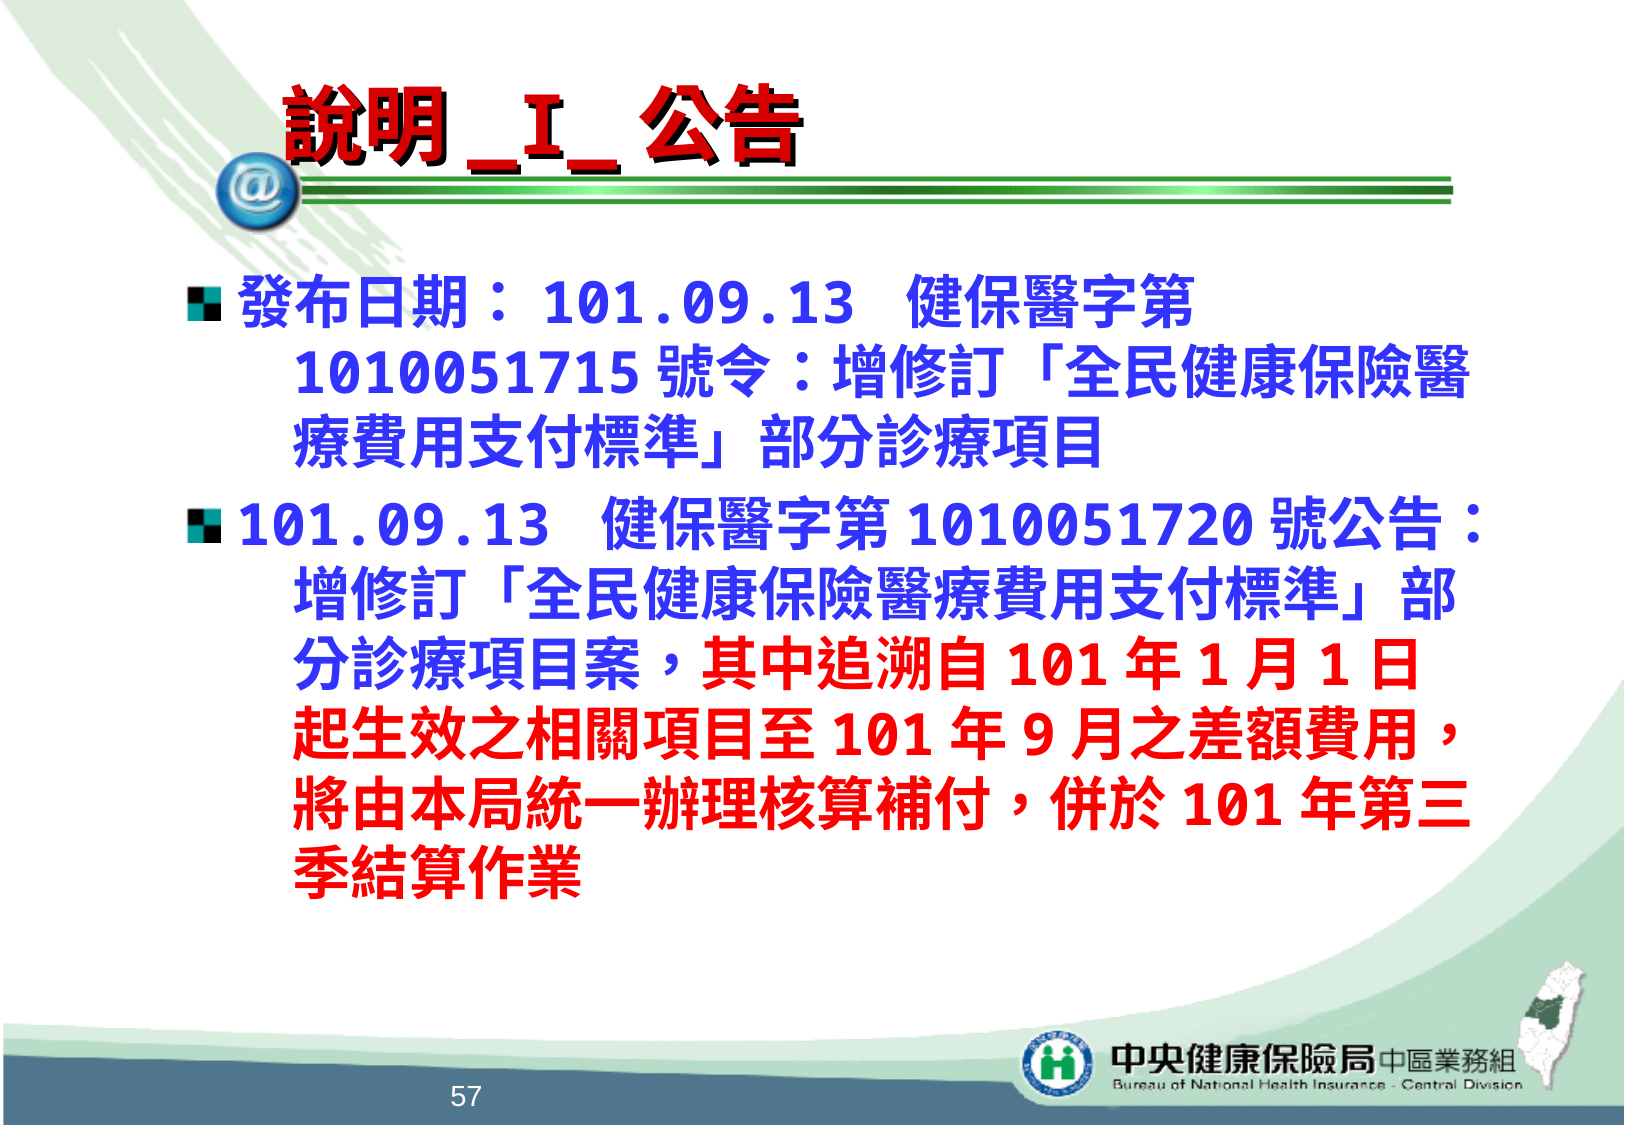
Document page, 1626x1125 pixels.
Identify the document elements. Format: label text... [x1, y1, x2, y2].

list 發布日期：101.09.13 健保醫字第1010051715號令：增修訂「全民健康保險醫療費用支付標準」部分診療項目 101.09.13 健保醫字第1010051720號公告：增修訂「全民健康保險醫療費用支付標準」部分診療項目案，其中追溯自101年1月1日起生效之相關項目至101年9月之差額費用，將由本局統一辦理核算補付，併於101年第三季結算作業 [165, 257, 1499, 997]
title 說明_I_公告 [280, 0, 1156, 172]
text_box [435, 1065, 815, 1125]
